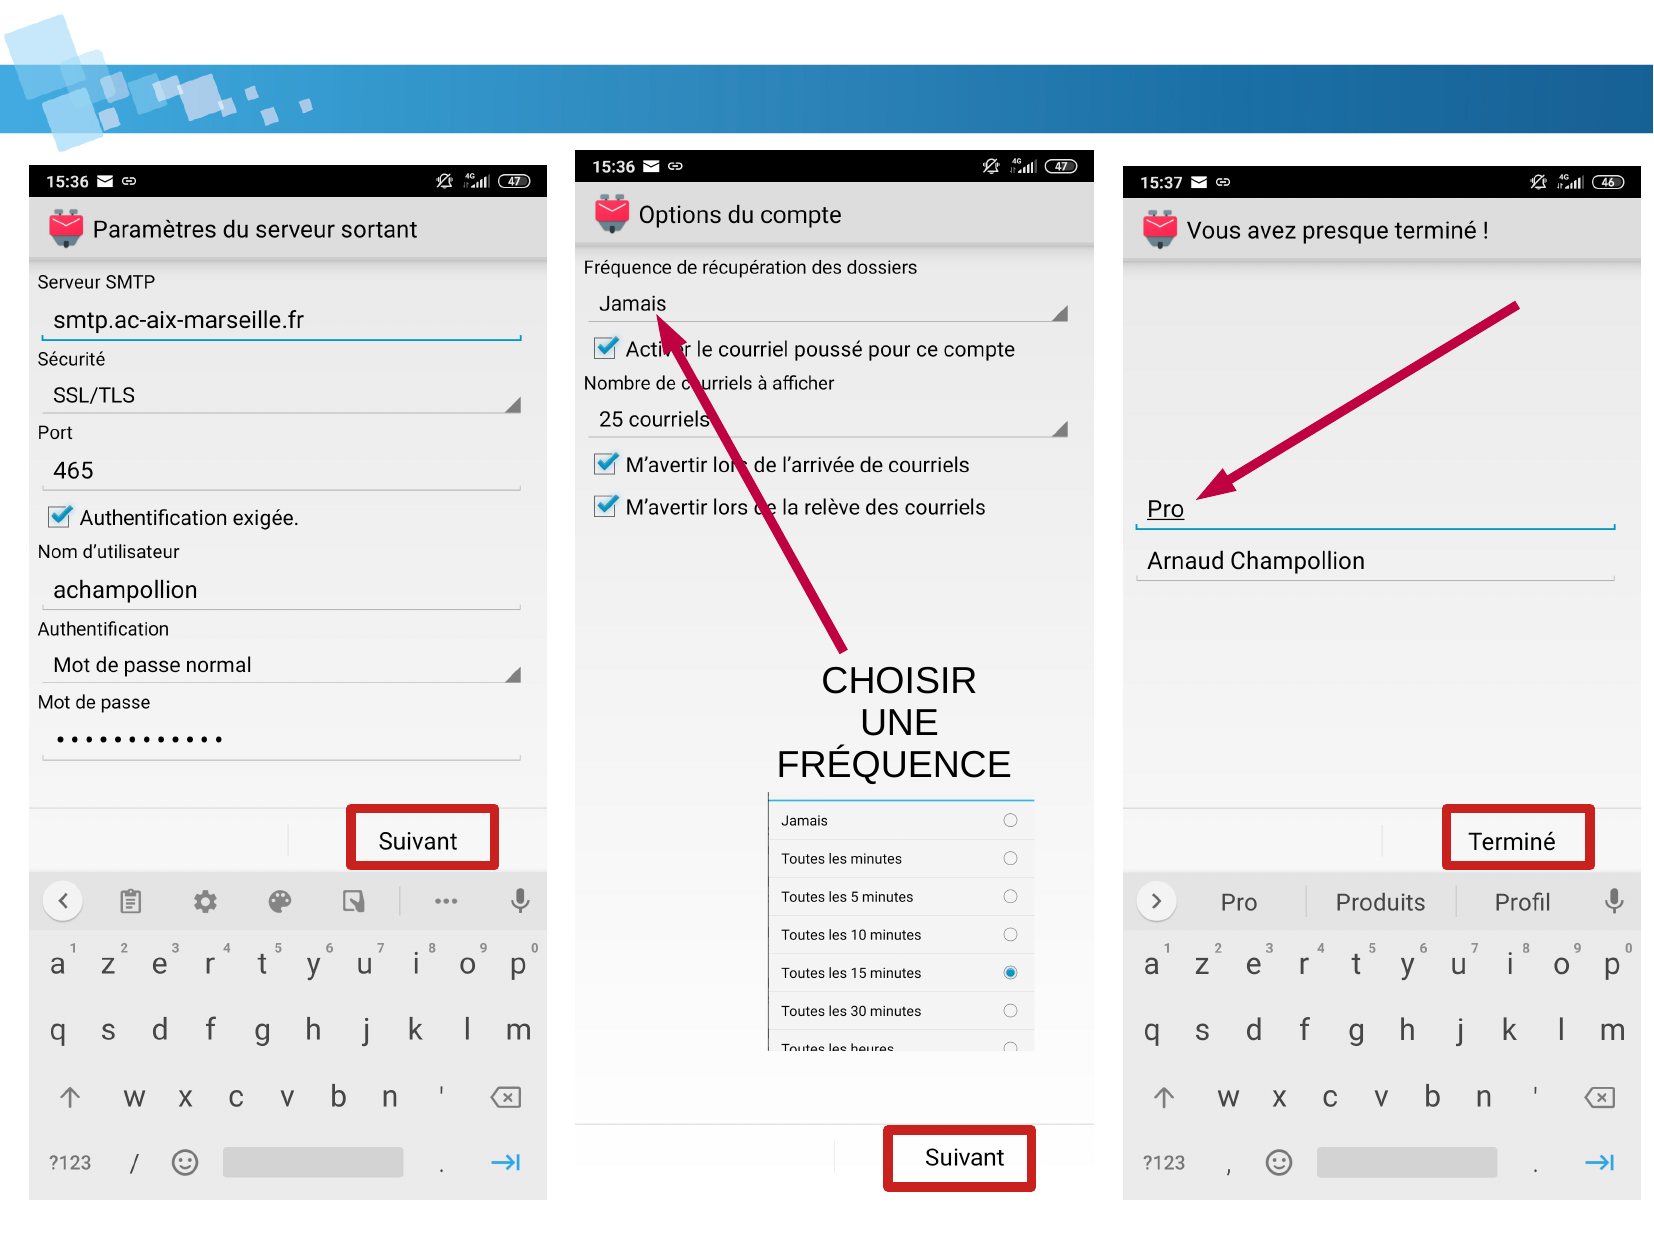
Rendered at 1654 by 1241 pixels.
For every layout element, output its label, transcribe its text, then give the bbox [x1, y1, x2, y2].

text_box CHOISIR UNE FRÉQUENCE [675, 651, 1124, 793]
picture [0, 0, 1653, 1238]
